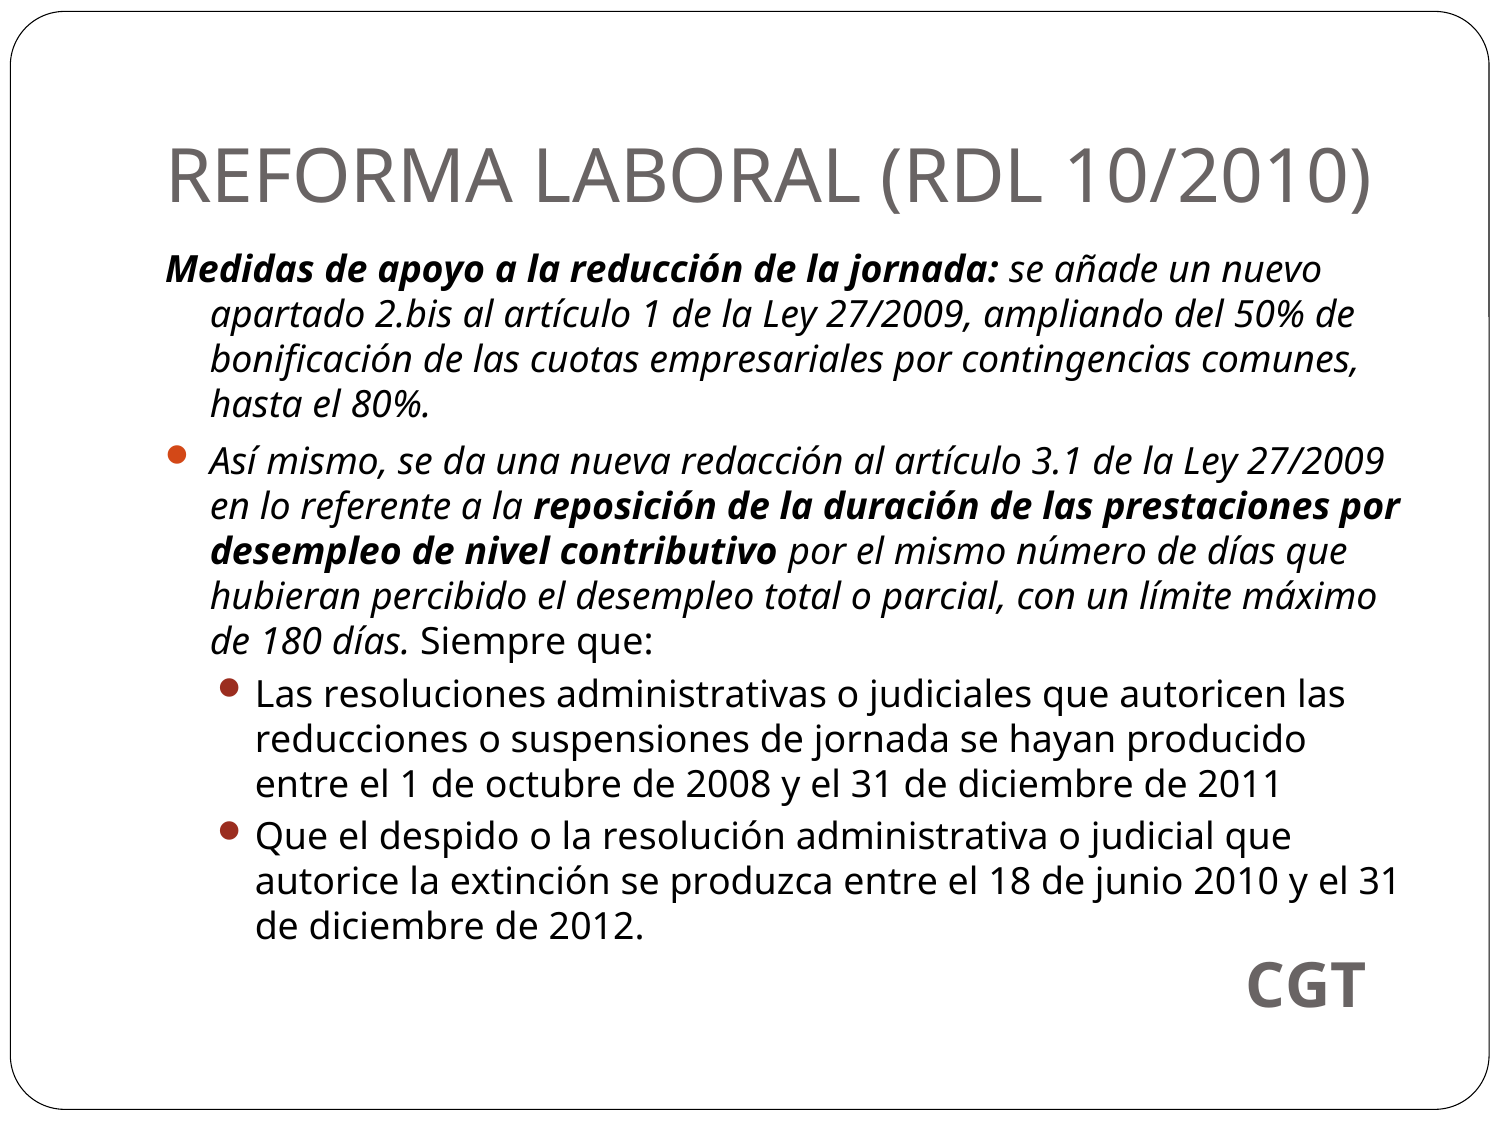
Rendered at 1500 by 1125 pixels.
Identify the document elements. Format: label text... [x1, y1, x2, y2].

text_box CGT [1230, 937, 1500, 1028]
list Medidas de apoyo a la reducción de la jornada: se añade un nuevo apartado 2.bis al artículo 1 de la Ley 27/2009, ampliando del 50% de bonificación de las cuotas empresariales por contingencias comunes, hasta el 80%. Así mismo, se da una nueva redacción al artículo 3.1 de la Ley 27/2009 en lo referente a la reposición de la duración de las prestaciones por desempleo de nivel contributivo por el mismo número de días que hubieran percibido el desempleo total o parcial, con un límite máximo de 180 días. Siempre que: Las resoluciones administrativas o judiciales que autoricen las reducciones o suspensiones de jornada se hayan producido entre el 1 de octubre de 2008 y el 31 de diciembre de 2011 Que el despido o la resolución administrativa o judicial que autorice la extinción se produzca entre el 18 de junio 2010 y el 31 de diciembre de 2012. [150, 237, 1426, 1063]
title REFORMA LABORAL (RDL 10/2010) [150, 29, 1426, 233]
